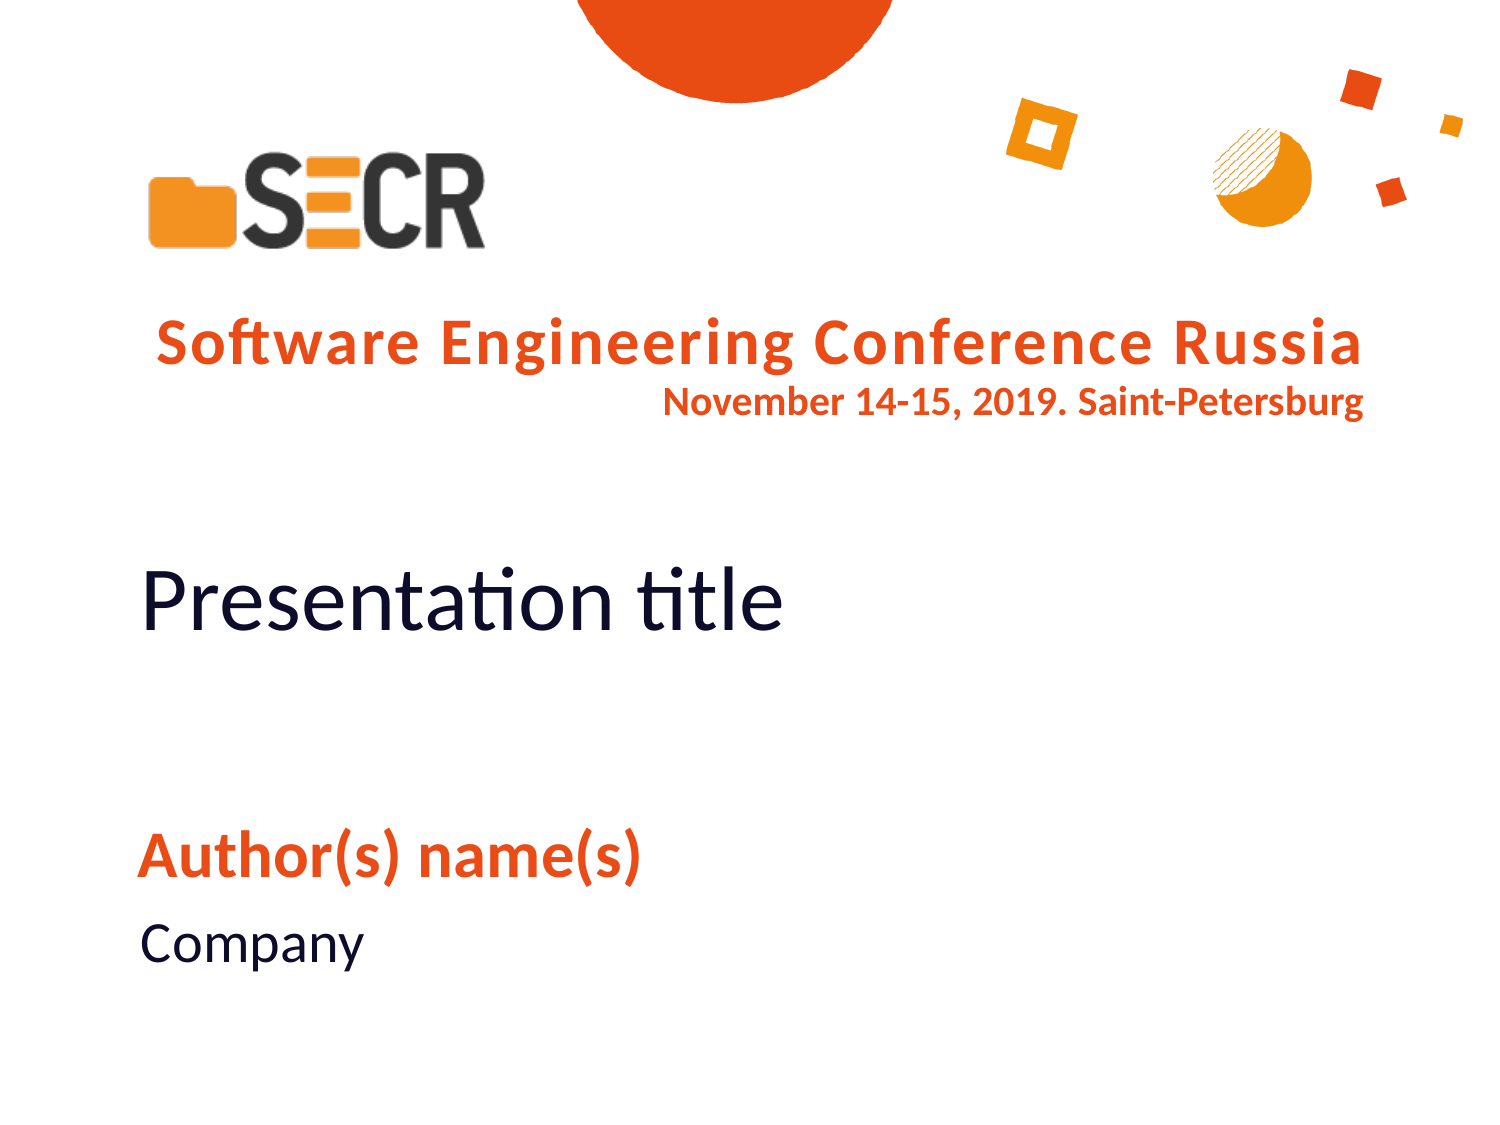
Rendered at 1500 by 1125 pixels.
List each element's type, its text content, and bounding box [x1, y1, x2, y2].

text_box Author(s) name(s) [122, 809, 1396, 902]
subtitle Presentation title [125, 520, 1401, 795]
title Software Engineering Conference Russia [141, 256, 1468, 386]
text_box Company [125, 902, 1363, 1011]
picture [68, 0, 1500, 810]
text_box November 14-15, 2019. Saint-Petersburg [647, 366, 1379, 432]
